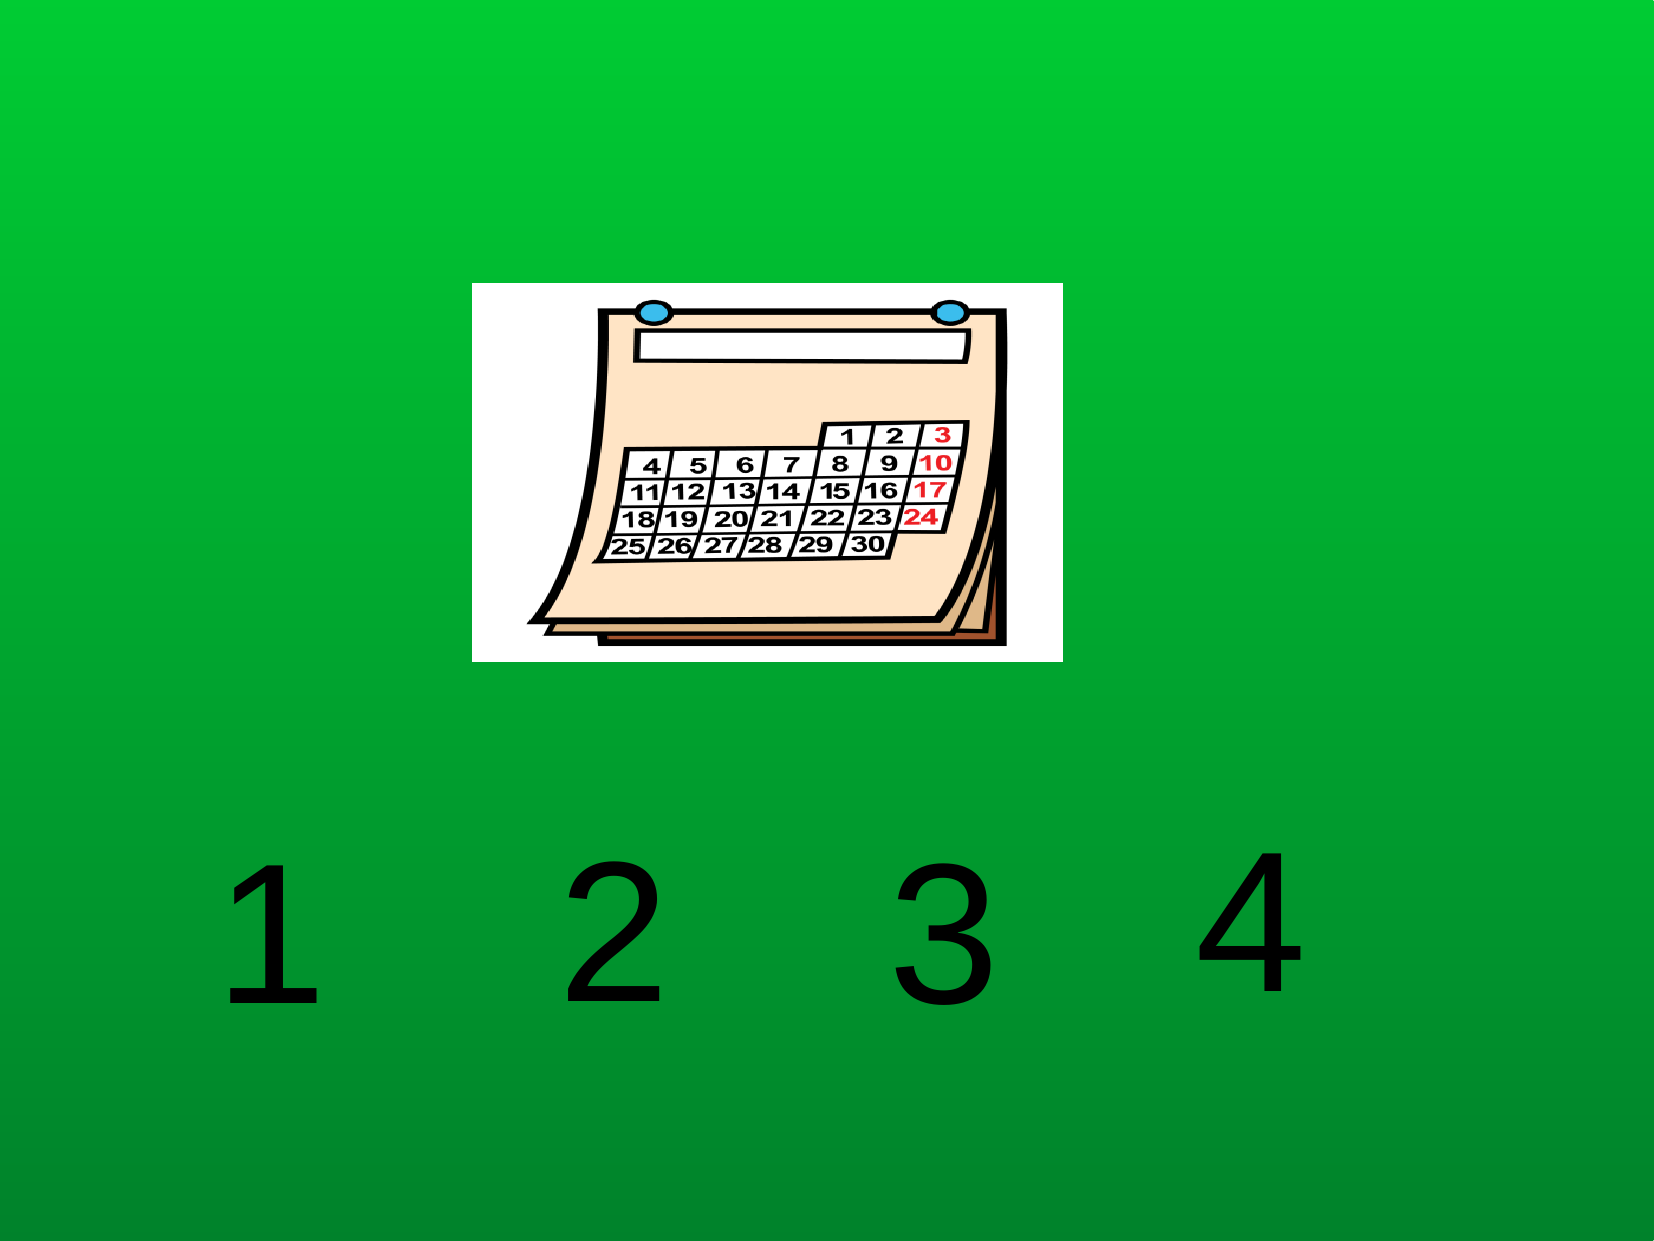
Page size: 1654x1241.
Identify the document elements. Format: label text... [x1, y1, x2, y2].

text_box 1 [200, 814, 438, 1054]
text_box 2 [543, 812, 780, 1052]
text_box 3 [874, 814, 1111, 1054]
text_box 4 [1181, 803, 1418, 1042]
picture [472, 283, 1063, 662]
